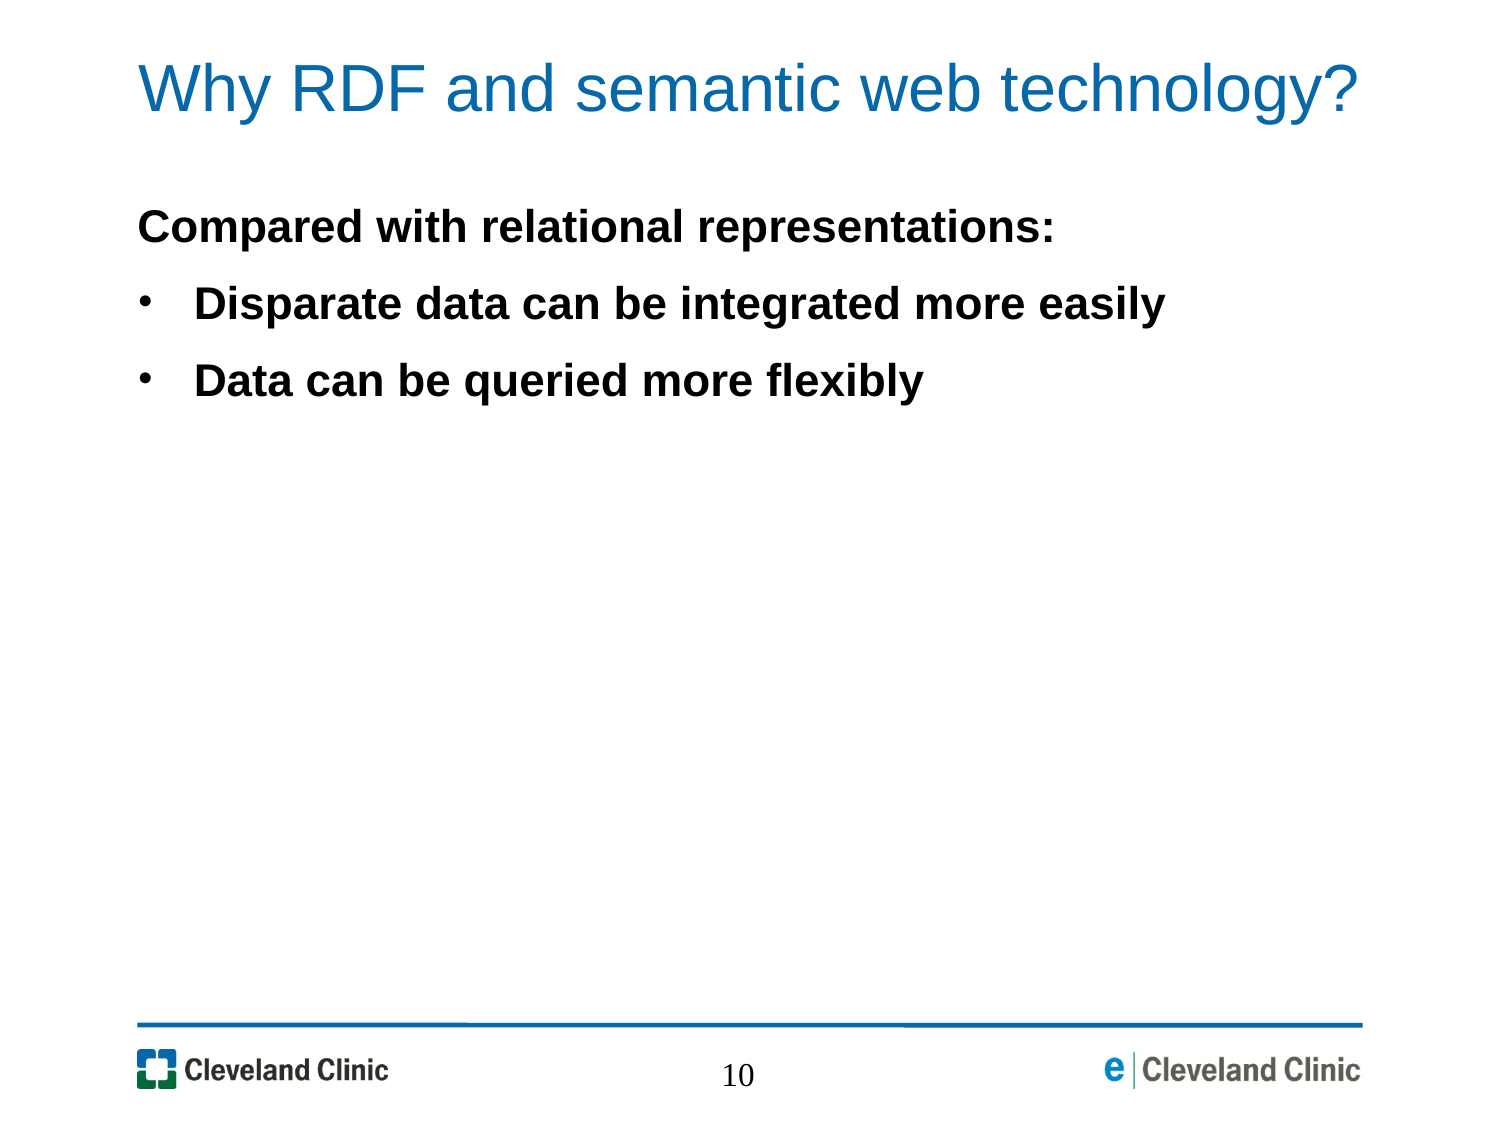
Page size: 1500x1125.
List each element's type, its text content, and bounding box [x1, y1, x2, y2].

picture [137, 1049, 388, 1089]
title Why RDF and semantic web technology? [0, 6, 1500, 149]
picture [1101, 1049, 1365, 1092]
list Compared with relational representations: Disparate data can be integrated more easily Data can be queried more flexibly [115, 179, 1387, 1005]
